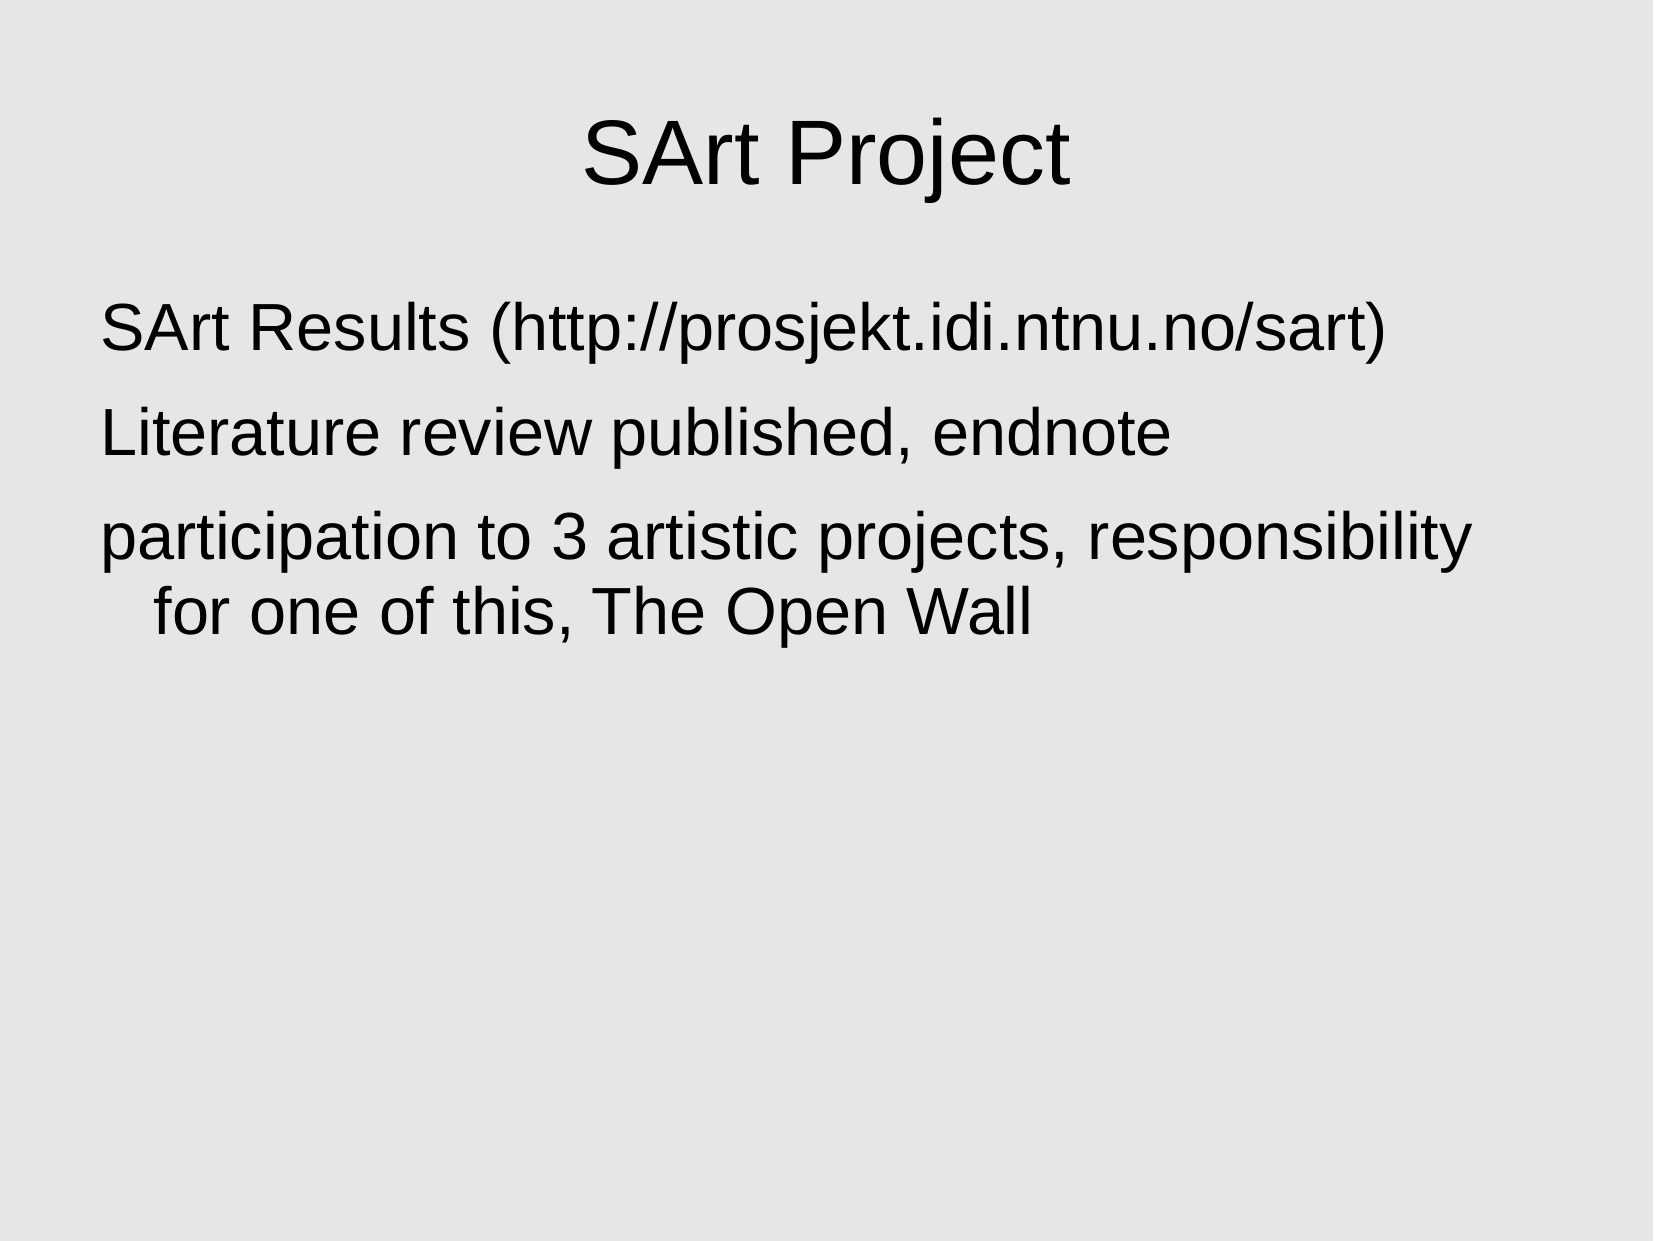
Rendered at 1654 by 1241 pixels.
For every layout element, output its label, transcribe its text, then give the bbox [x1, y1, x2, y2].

list SArt Results (http://prosjekt.idi.ntnu.no/sart) Literature review published, endnote participation to 3 artistic projects, responsibility for one of this, The Open Wall [82, 290, 1571, 1112]
title SArt Project [82, 49, 1571, 257]
